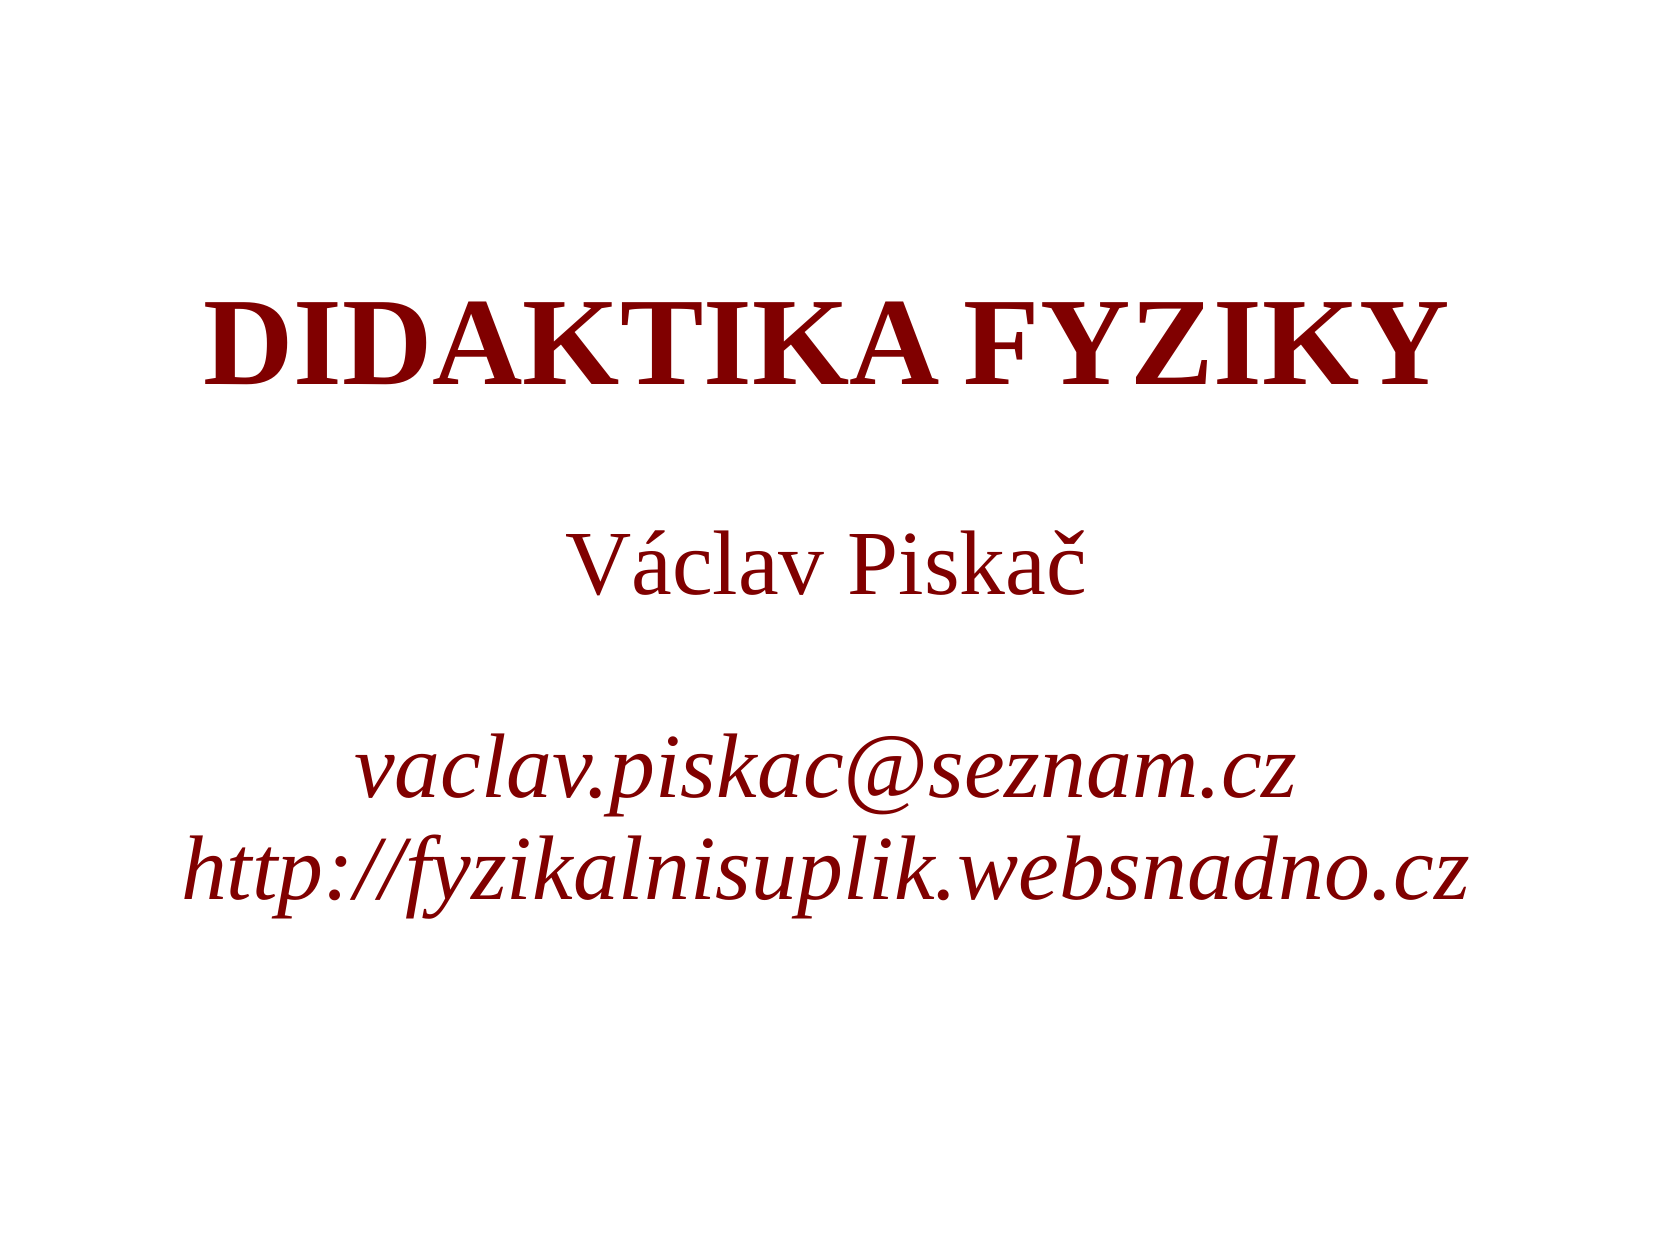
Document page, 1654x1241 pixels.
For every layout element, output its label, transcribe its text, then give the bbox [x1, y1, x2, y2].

text_box DIDAKTIKA FYZIKY Václav Piskač vaclav.piskac@seznam.cz http://fyzikalnisuplik.websnadno.cz [166, 265, 1488, 927]
